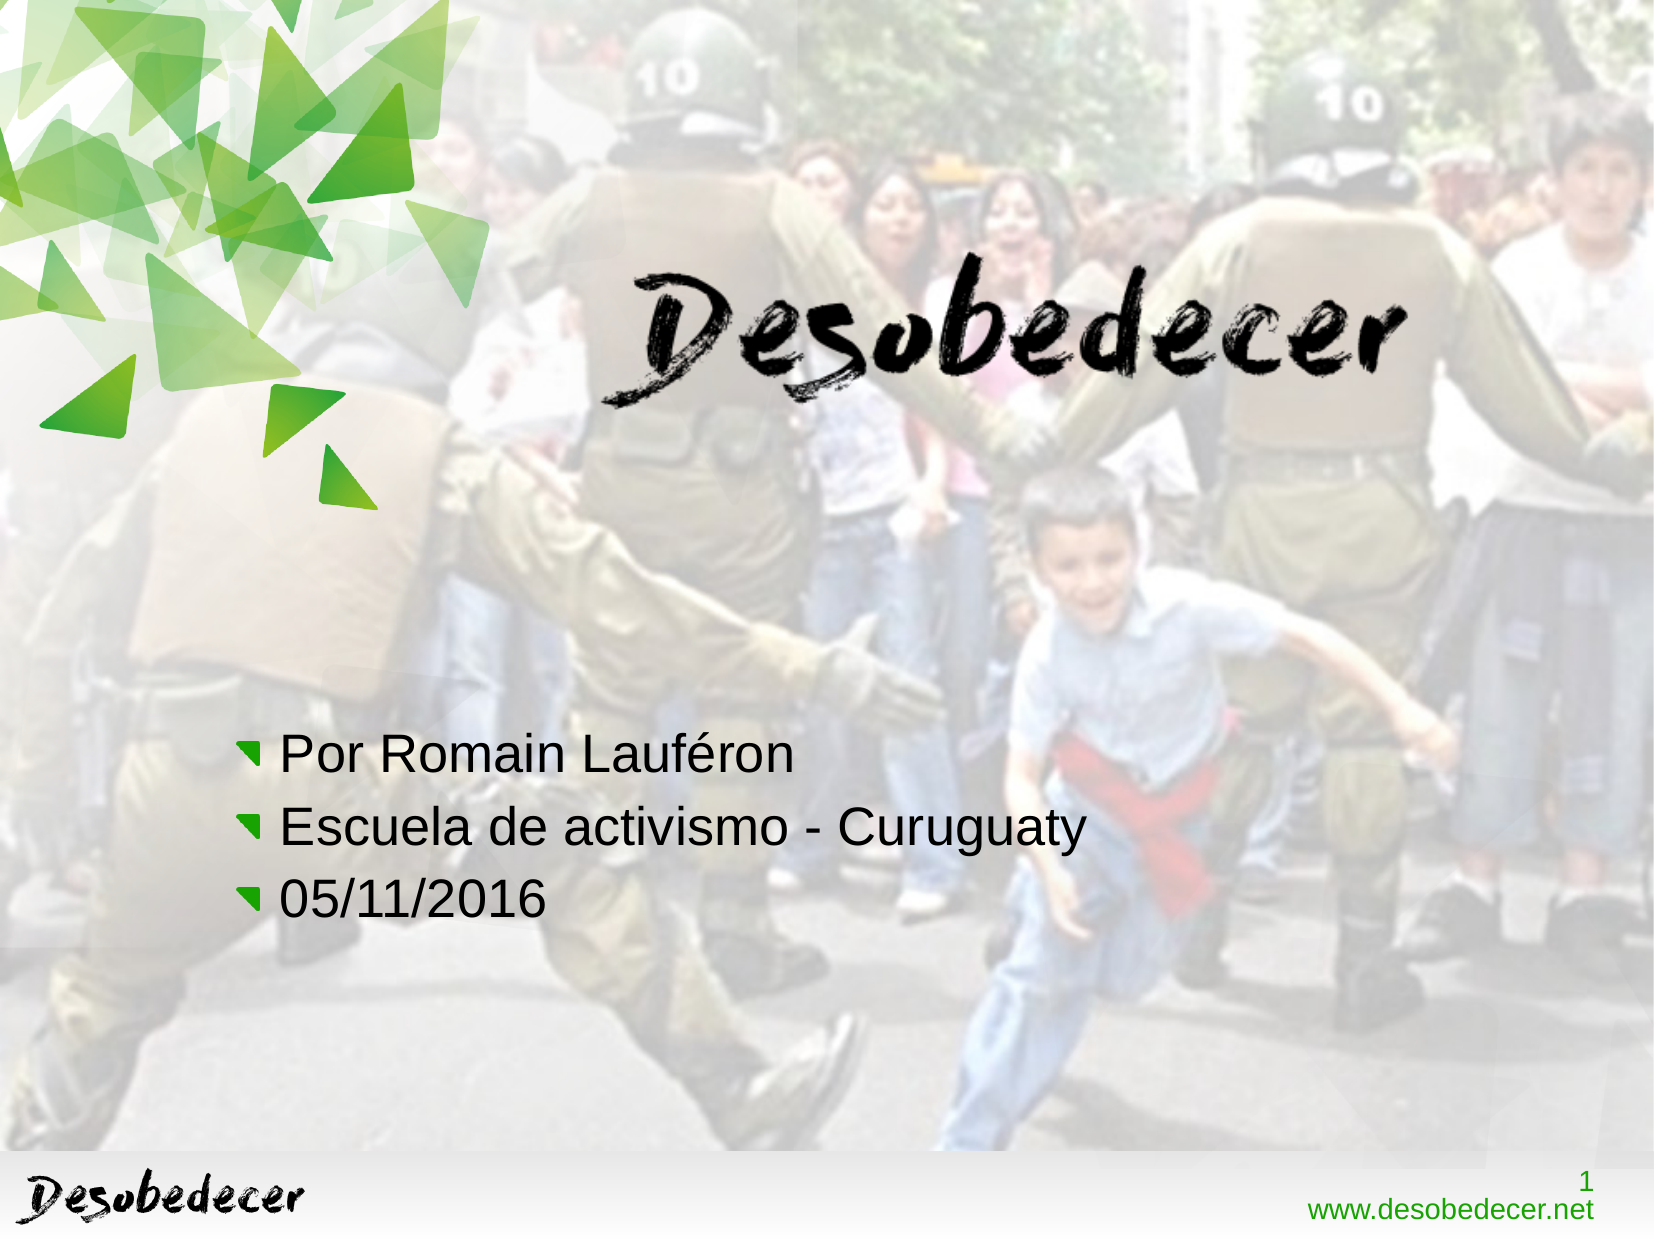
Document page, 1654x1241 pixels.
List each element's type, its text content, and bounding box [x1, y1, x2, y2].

picture [11, 1162, 308, 1228]
list Por Romain Lauféron Escuela de activismo - Curuguaty 05/11/2016 [236, 577, 1447, 1004]
picture [0, 0, 1654, 1169]
